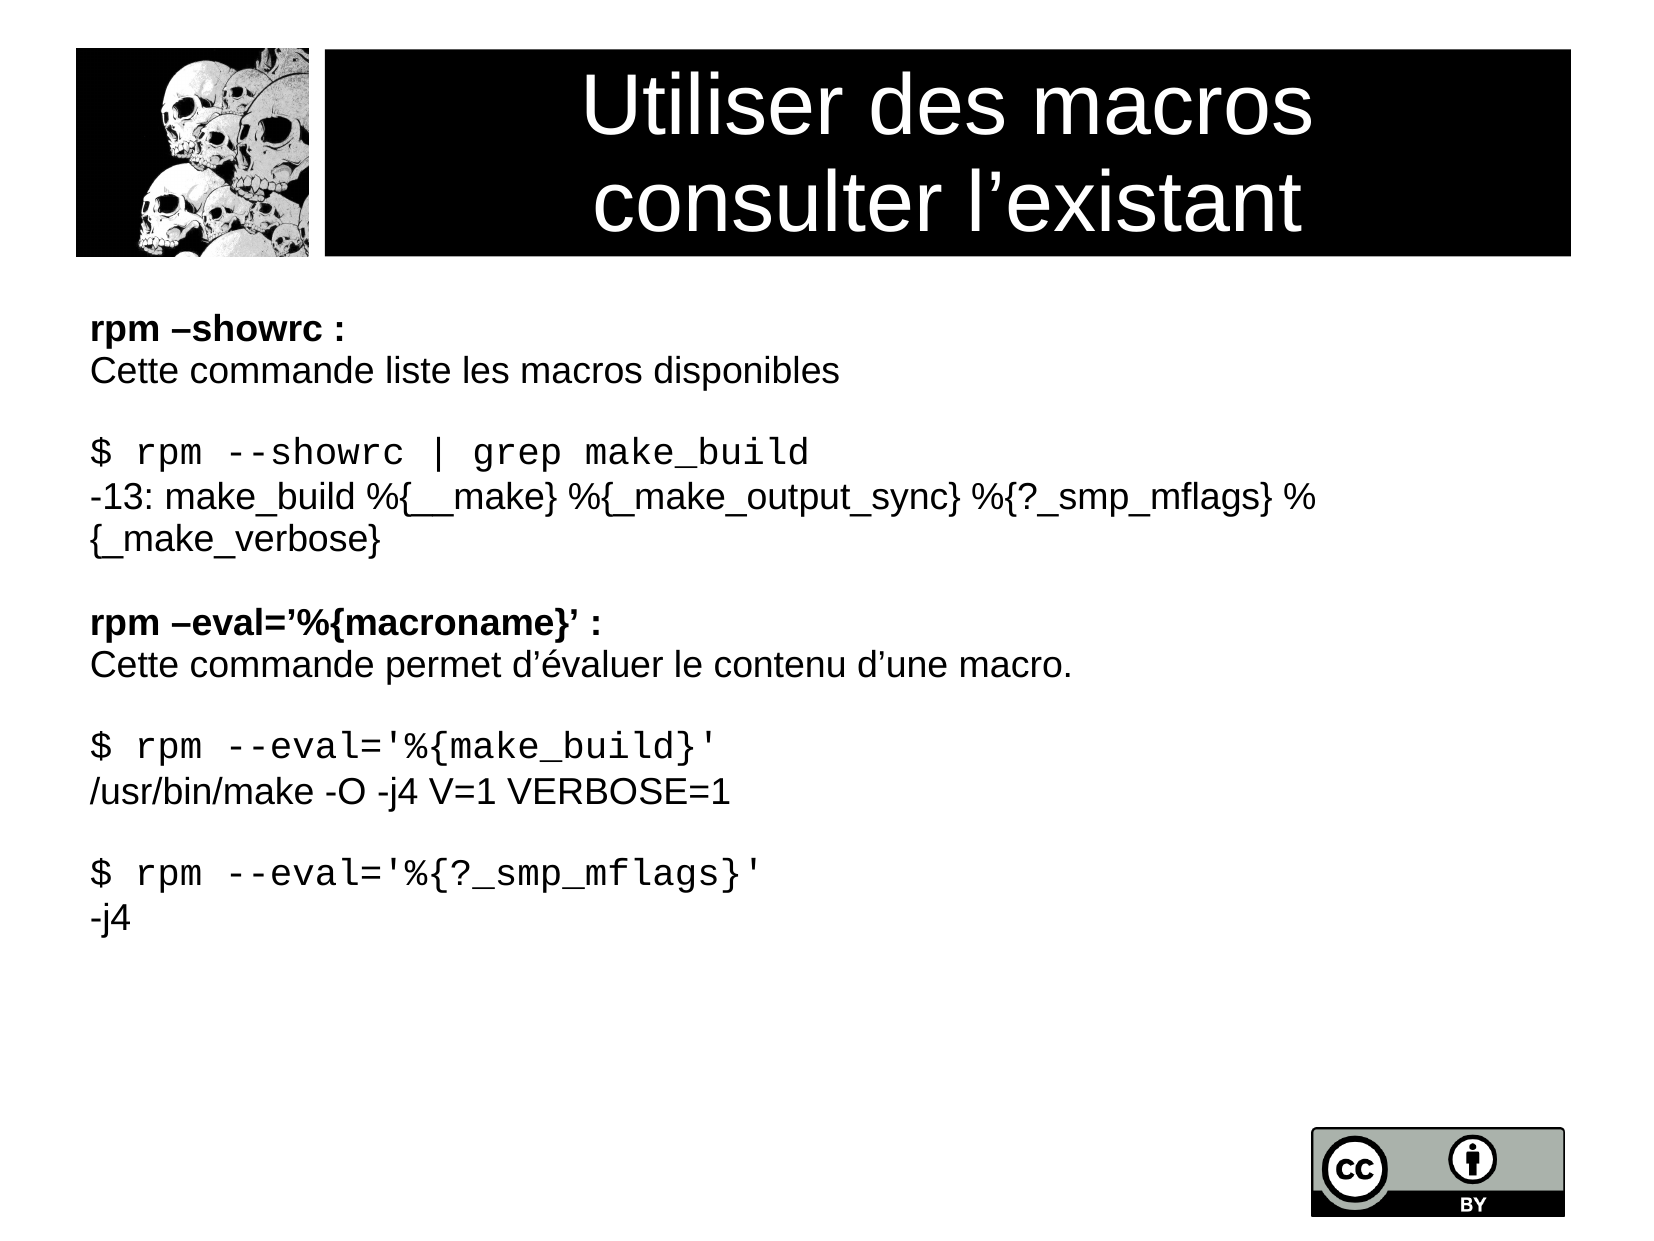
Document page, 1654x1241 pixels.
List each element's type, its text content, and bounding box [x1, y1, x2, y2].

text_box rpm –showrc : Cette commande liste les macros disponibles $ rpm --showrc | grep make_build -13: make_build %{__make} %{_make_output_sync} %{?_smp_mflags} %{_make_verbose} rpm –eval=’%{macroname}’ : Cette commande permet d’évaluer le contenu d’une macro. $ rpm --eval='%{make_build}' /usr/bin/make -O -j4 V=1 VERBOSE=1 $ rpm --eval='%{?_smp_mflags}' -j4 [75, 300, 1576, 947]
title Utiliser des macros consulter l’existant [324, 49, 1571, 257]
picture [1311, 1127, 1565, 1217]
picture [76, 48, 309, 257]
